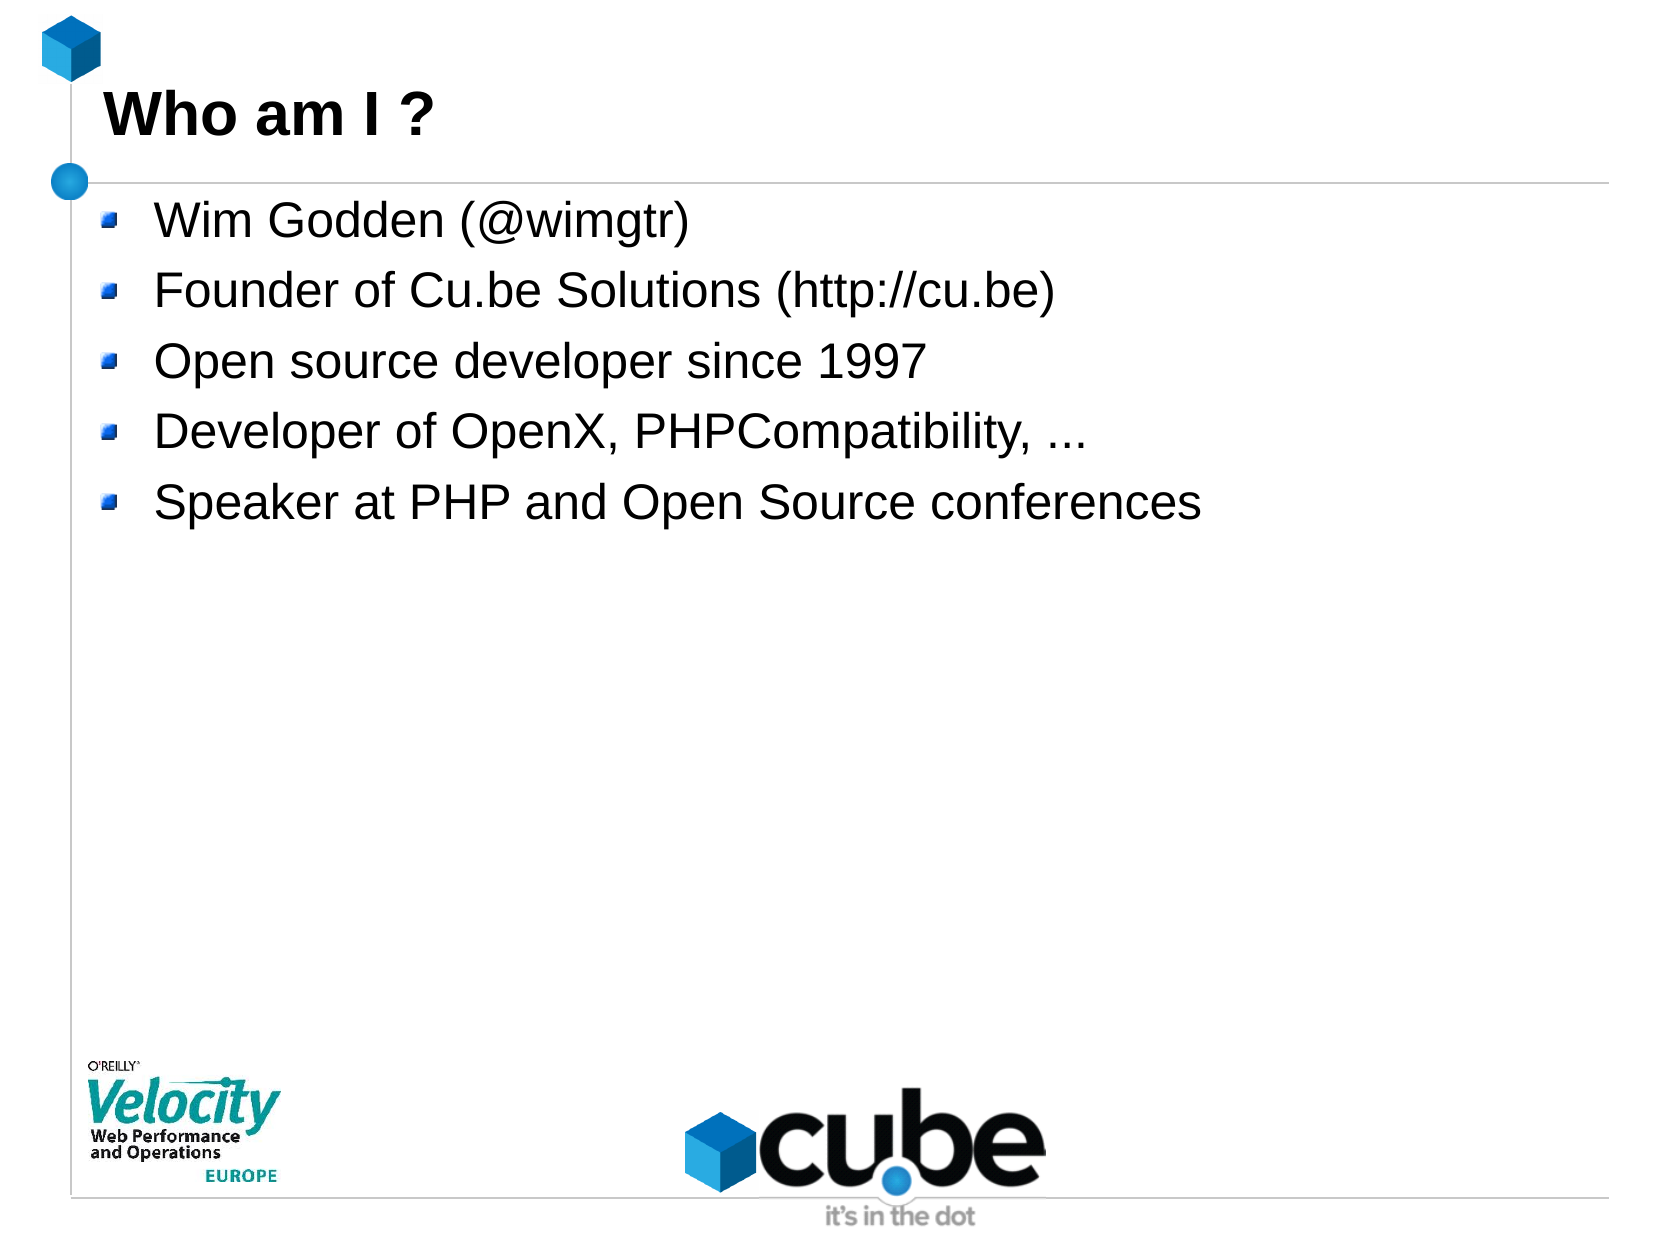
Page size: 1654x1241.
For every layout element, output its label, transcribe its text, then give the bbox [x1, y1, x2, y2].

list Wim Godden (@wimgtr) Founder of Cu.be Solutions (http://cu.be) Open source developer since 1997 Developer of OpenX, PHPCompatibility, ... Speaker at PHP and Open Source conferences [82, 191, 1571, 1011]
picture [88, 1061, 281, 1182]
title Who am I ? [103, 49, 1551, 178]
